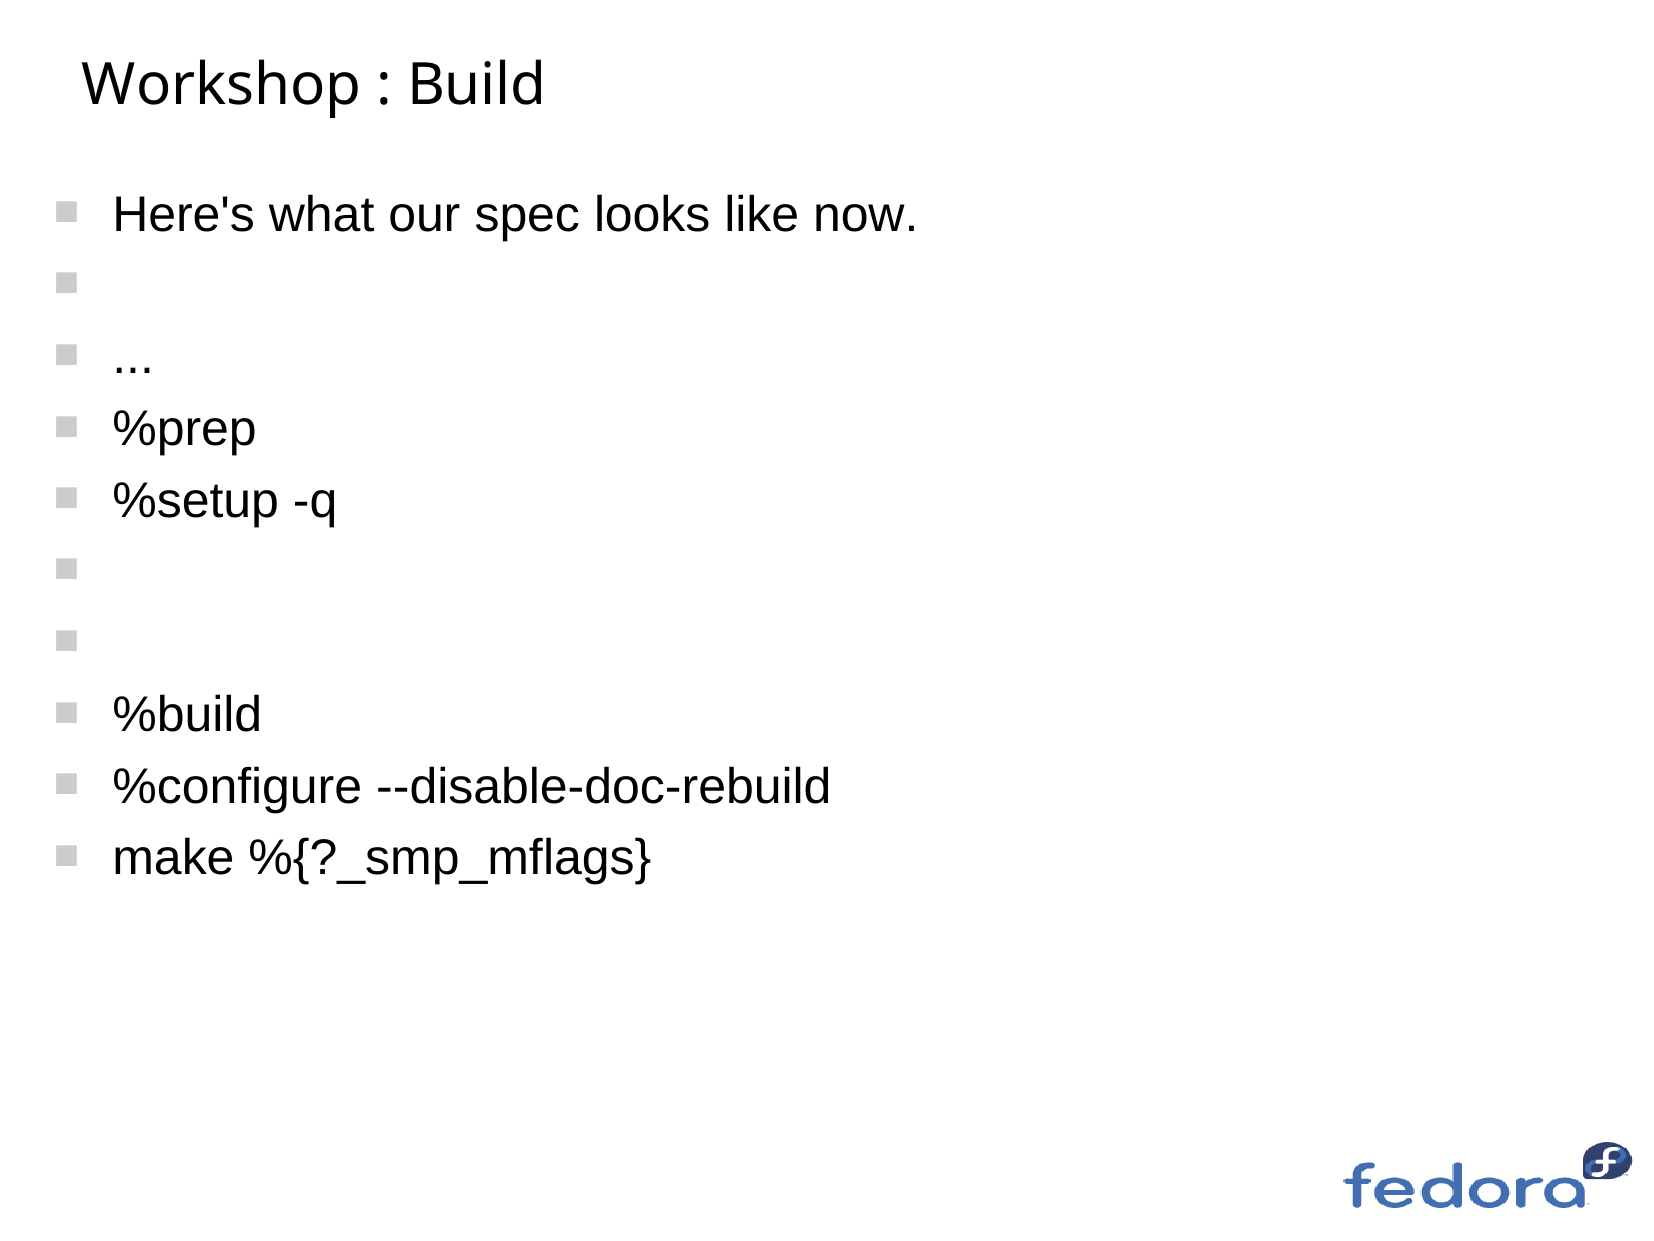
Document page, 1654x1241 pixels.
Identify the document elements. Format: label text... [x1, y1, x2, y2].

picture [1332, 1124, 1651, 1227]
list Here's what our spec looks like now. ... %prep %setup -q %build %configure --disable-doc-rebuild make %{?_smp_mflags} [0, 114, 1625, 1023]
title Workshop : Build [81, 23, 1513, 114]
